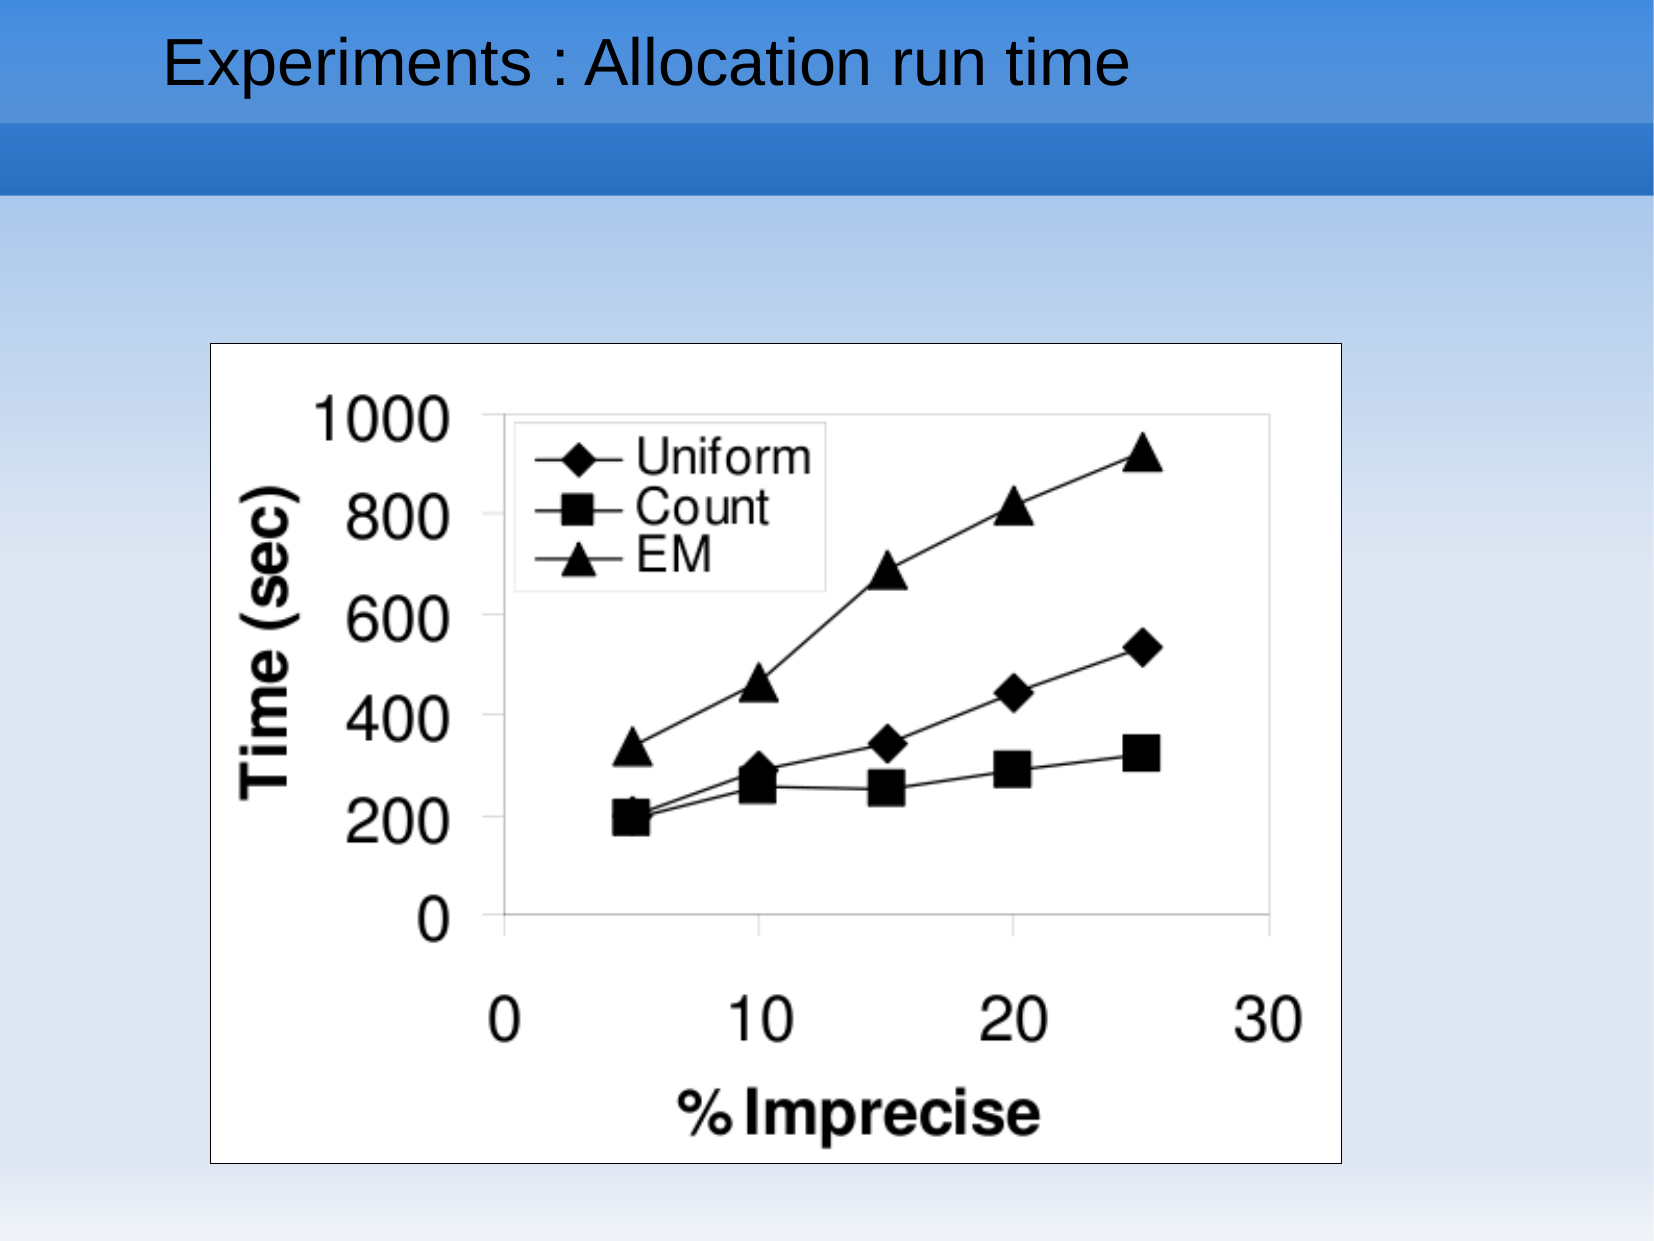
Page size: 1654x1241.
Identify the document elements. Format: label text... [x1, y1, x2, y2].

text_box Experiments : Allocation run time [147, 17, 1536, 166]
picture [0, 0, 1654, 1241]
